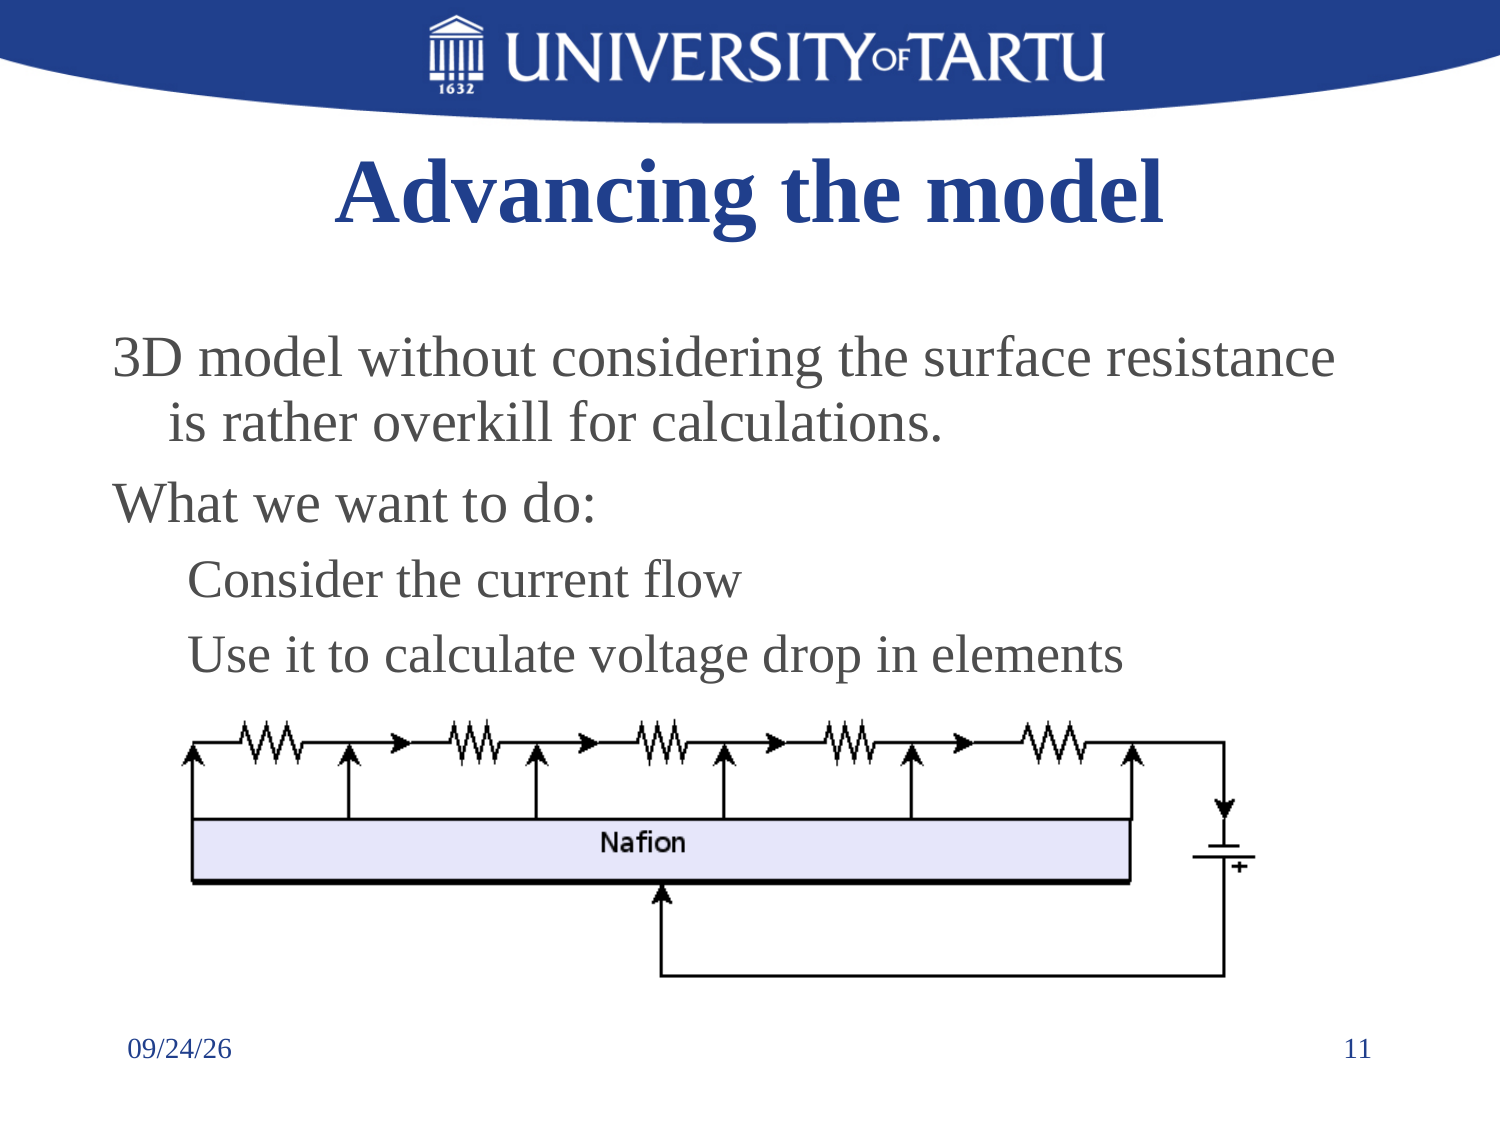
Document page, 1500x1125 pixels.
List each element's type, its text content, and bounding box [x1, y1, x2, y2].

title Advancing the model [112, 125, 1388, 259]
picture [0, 0, 1500, 1125]
list 3D model without considering the surface resistance is rather overkill for calculations. What we want to do: Consider the current flow Use it to calculate voltage drop in elements [112, 324, 1388, 986]
